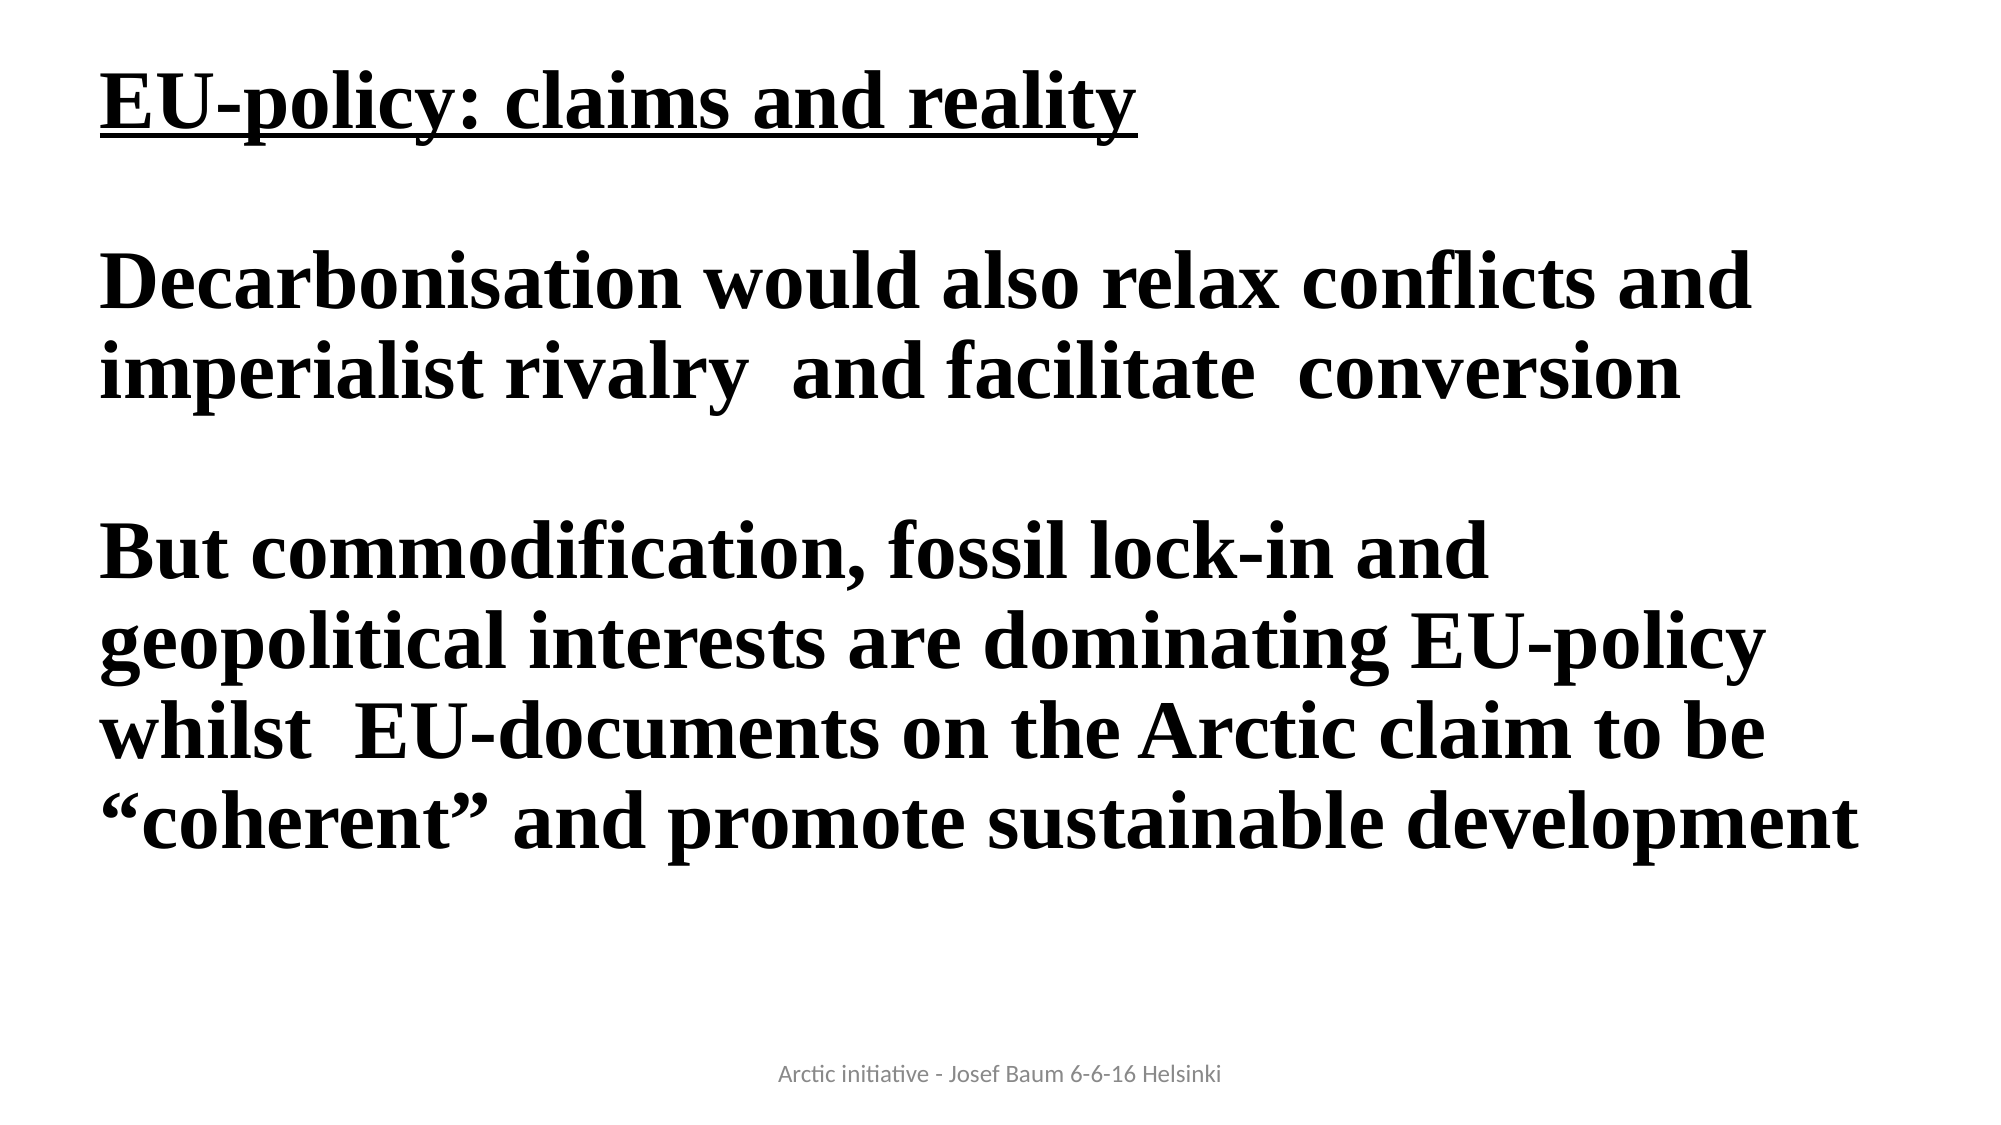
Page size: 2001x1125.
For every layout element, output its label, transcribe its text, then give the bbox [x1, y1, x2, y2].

text_box Arctic initiative - Josef Baum 6-6-16 Helsinki [662, 1042, 1338, 1103]
title EU-policy: claims and reality Decarbonisation would also relax conflicts and imperialist rivalry and facilitate conversion But commodification, fossil lock-in and geopolitical interests are dominating EU-policy whilst EU-documents on the Arctic claim to be “coherent” and promote sustainable development [99, 0, 1900, 938]
